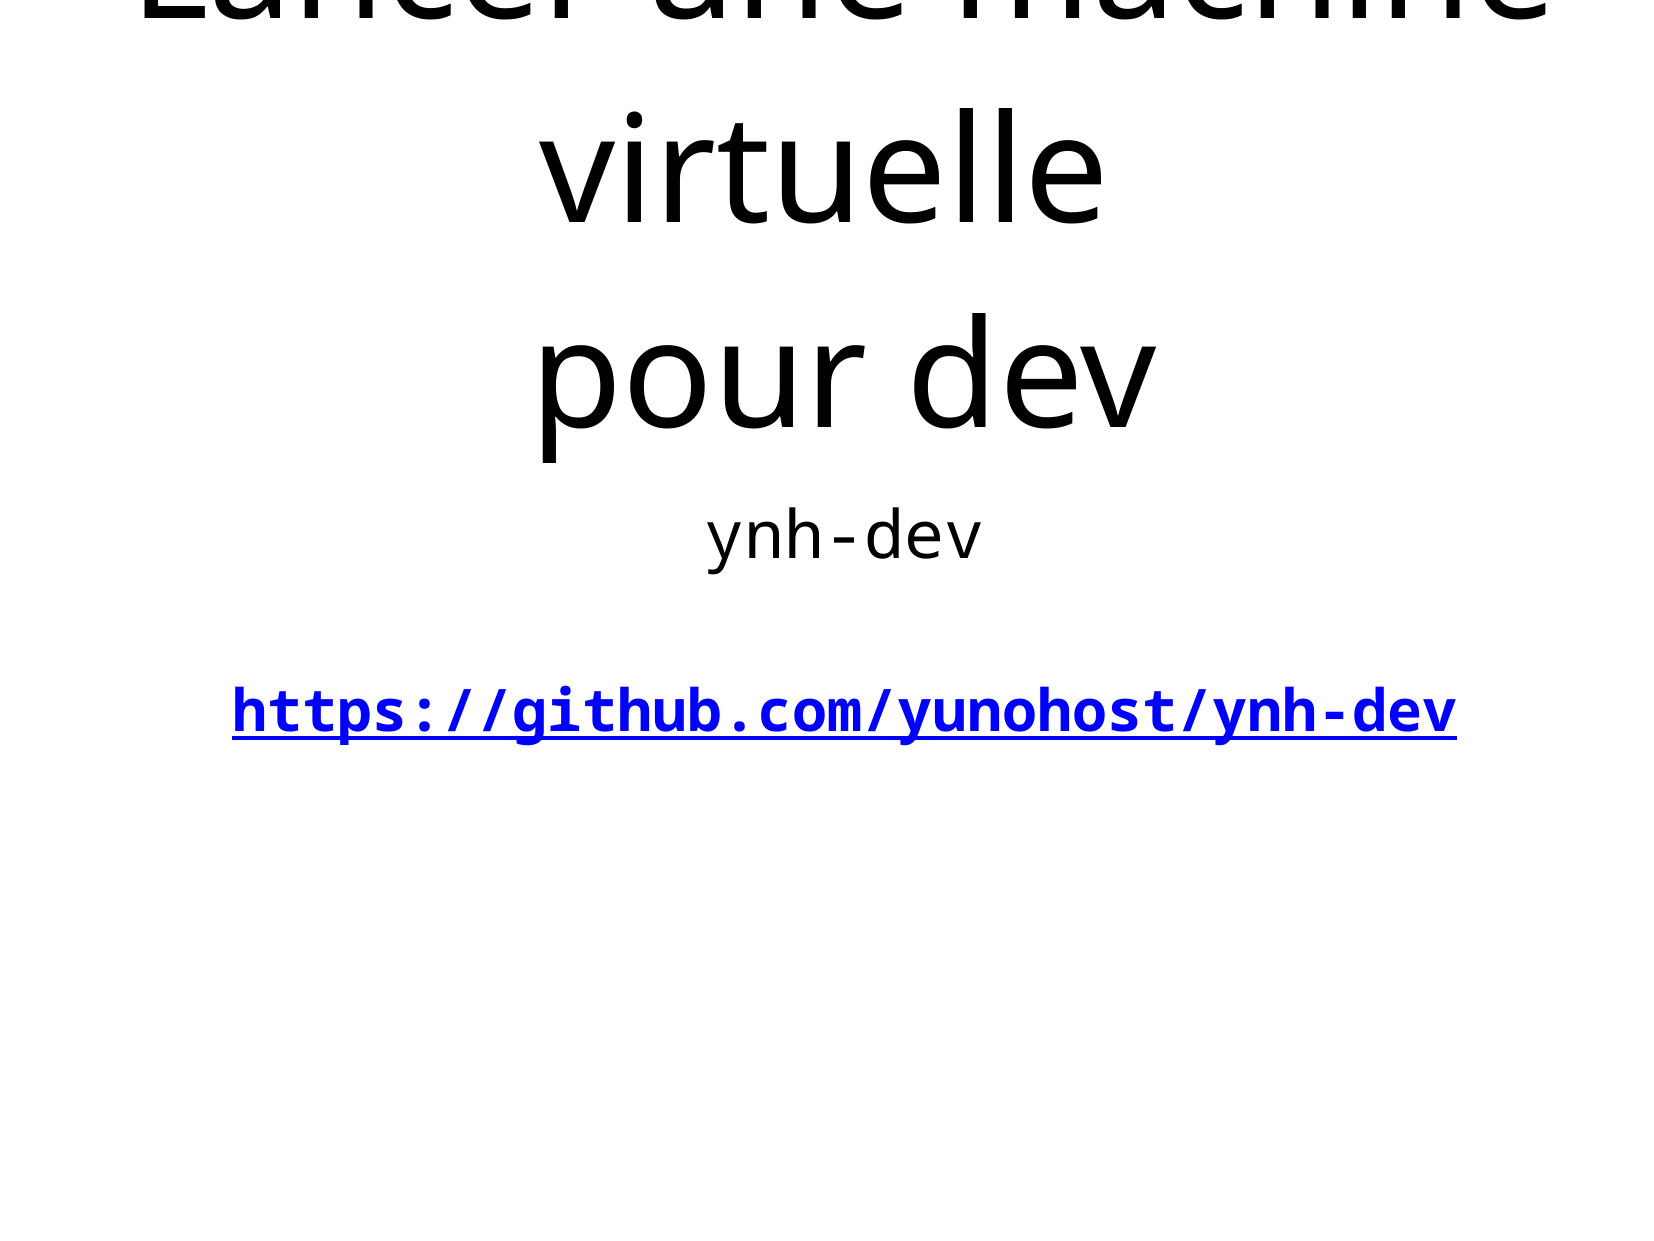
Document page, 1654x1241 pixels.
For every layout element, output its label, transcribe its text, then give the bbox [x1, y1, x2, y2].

text_box ynh-dev https://github.com/yunohost/ynh-dev [0, 480, 1654, 851]
title Lancer une machine virtuelle pour dev [82, 61, 1606, 269]
